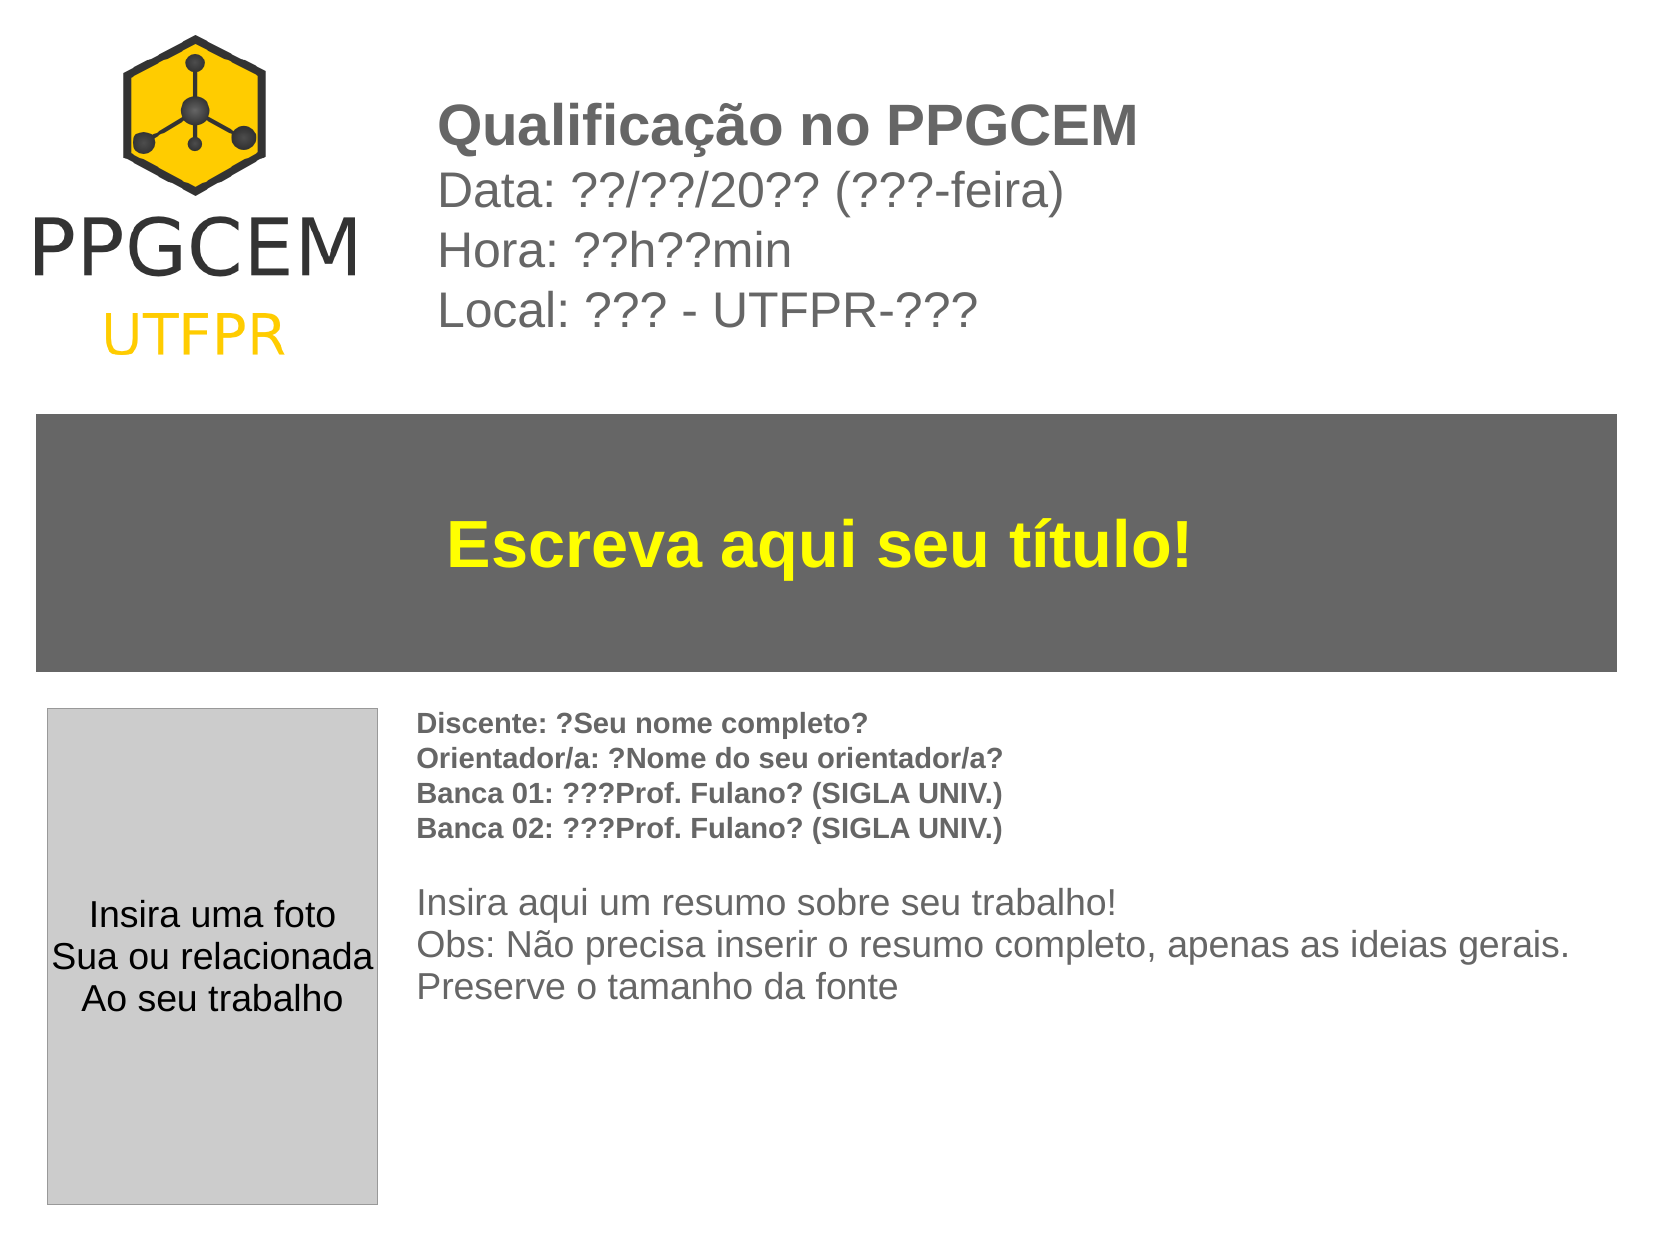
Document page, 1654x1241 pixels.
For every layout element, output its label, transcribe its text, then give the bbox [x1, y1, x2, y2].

text_box [35, 413, 85, 674]
text_box [1557, 413, 1619, 674]
text_box Discente: ?Seu nome completo? Orientador/a: ?Nome do seu orientador/a? Banca 01: ???Prof. Fulano? (SIGLA UNIV.) Banca 02: ???Prof. Fulano? (SIGLA UNIV.) [401, 696, 1275, 863]
picture [35, 35, 355, 355]
text_box Qualificação no PPGCEM Data: ??/??/20?? (???-feira) Hora: ??h??min Local: ??? - UTFPR-??? [437, 23, 1559, 402]
text_box Insira uma foto Sua ou relacionada Ao seu trabalho [47, 708, 378, 1205]
text_box Insira aqui um resumo sobre seu trabalho! Obs: Não precisa inserir o resumo completo, apenas as ideias gerais. Preserve o tamanho da fonte [401, 874, 1595, 1225]
text_box Escreva aqui seu título! [85, 396, 1557, 766]
